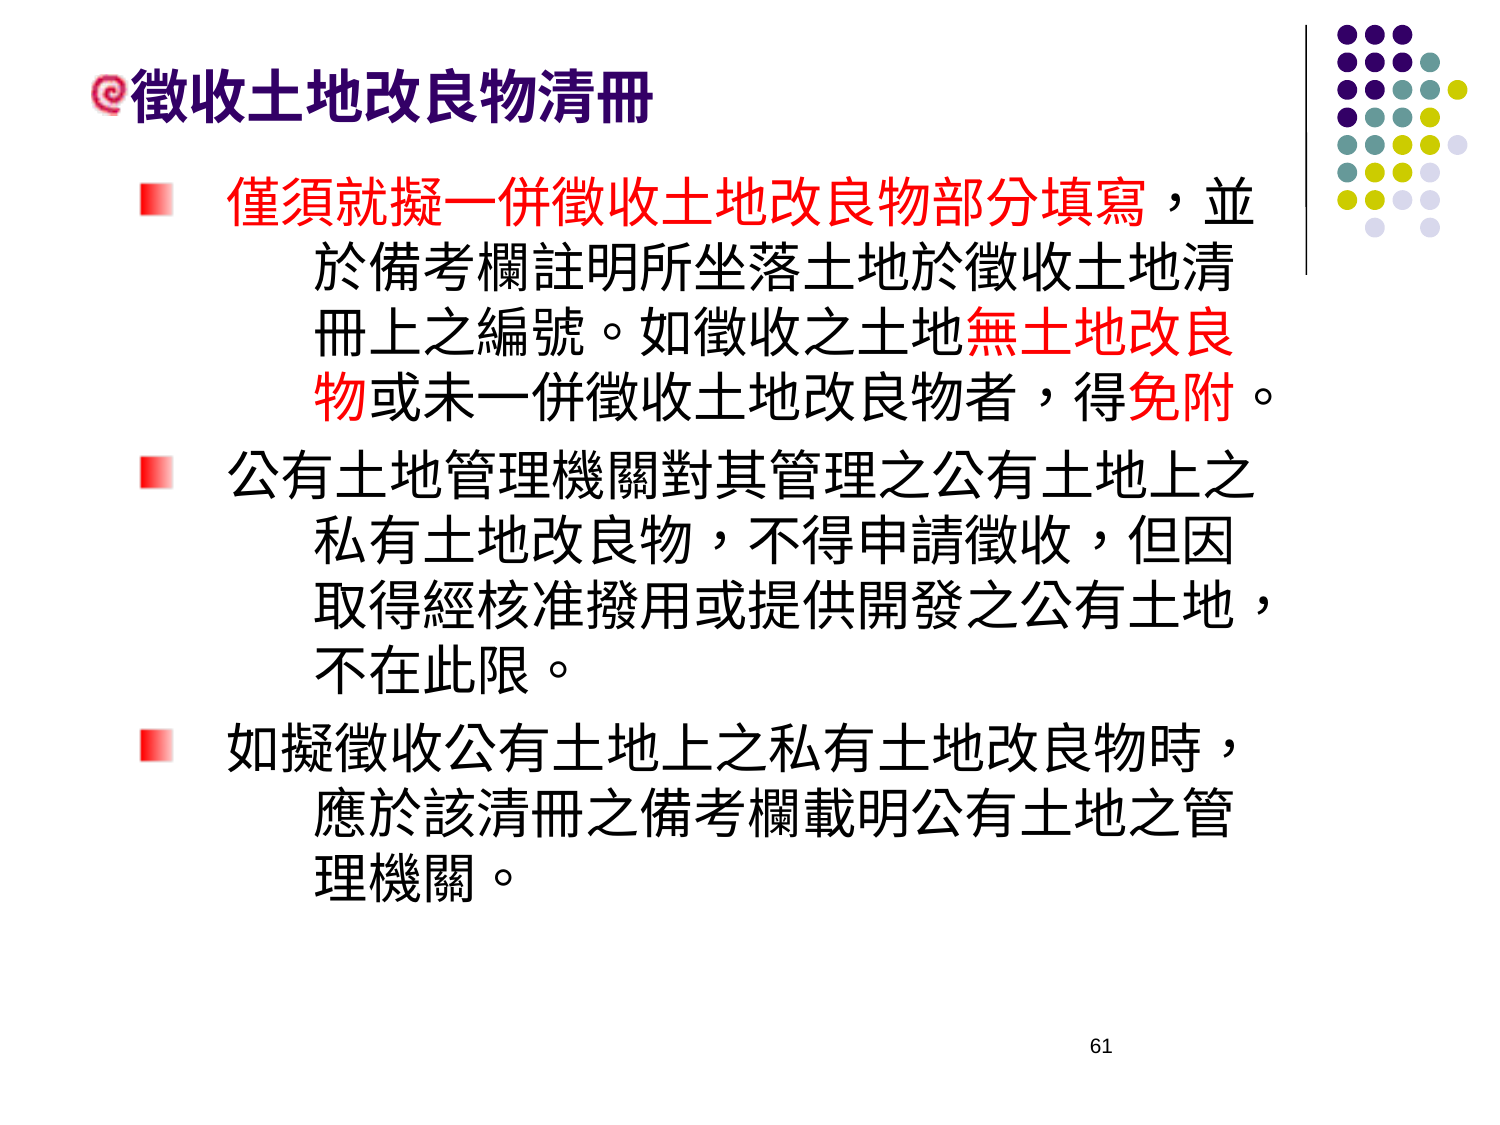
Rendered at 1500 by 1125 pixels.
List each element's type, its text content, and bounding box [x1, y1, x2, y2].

title 徵收土地改良物清冊 [76, 0, 1427, 138]
list 僅須就擬一併徵收土地改良物部分填寫，並於備考欄註明所坐落土地於徵收土地清冊上之編號。如徵收之土地無土地改良物或未一併徵收土地改良物者，得免附。 公有土地管理機關對其管理之公有土地上之私有土地改良物，不得申請徵收，但因取得經核准撥用或提供開發之公有土地，不在此限。 如擬徵收公有土地上之私有土地改良物時，應於該清冊之備考欄載明公有土地之管理機關。 [123, 160, 1294, 1083]
text_box [1074, 1025, 1426, 1101]
